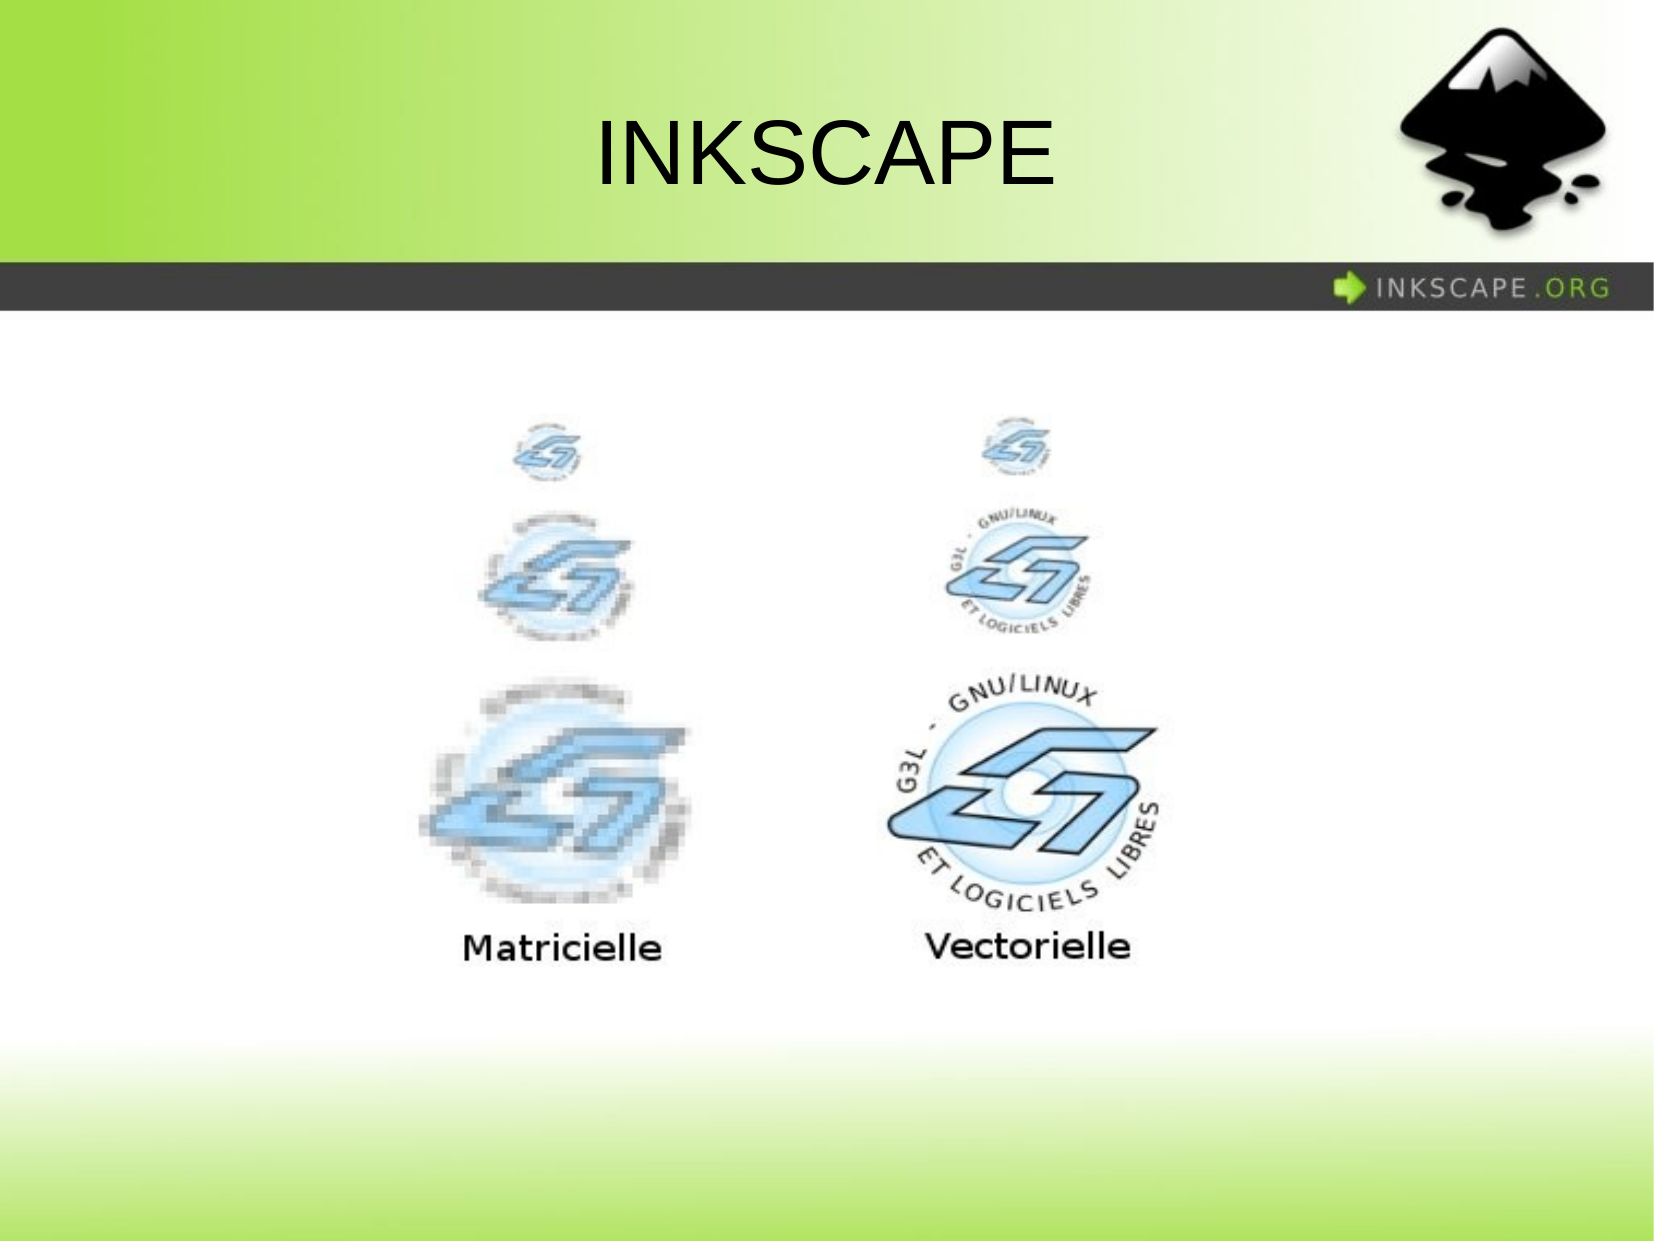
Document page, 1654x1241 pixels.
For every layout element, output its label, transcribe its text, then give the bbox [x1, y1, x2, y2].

title INKSCAPE [82, 49, 1571, 257]
picture [0, 0, 1654, 1241]
